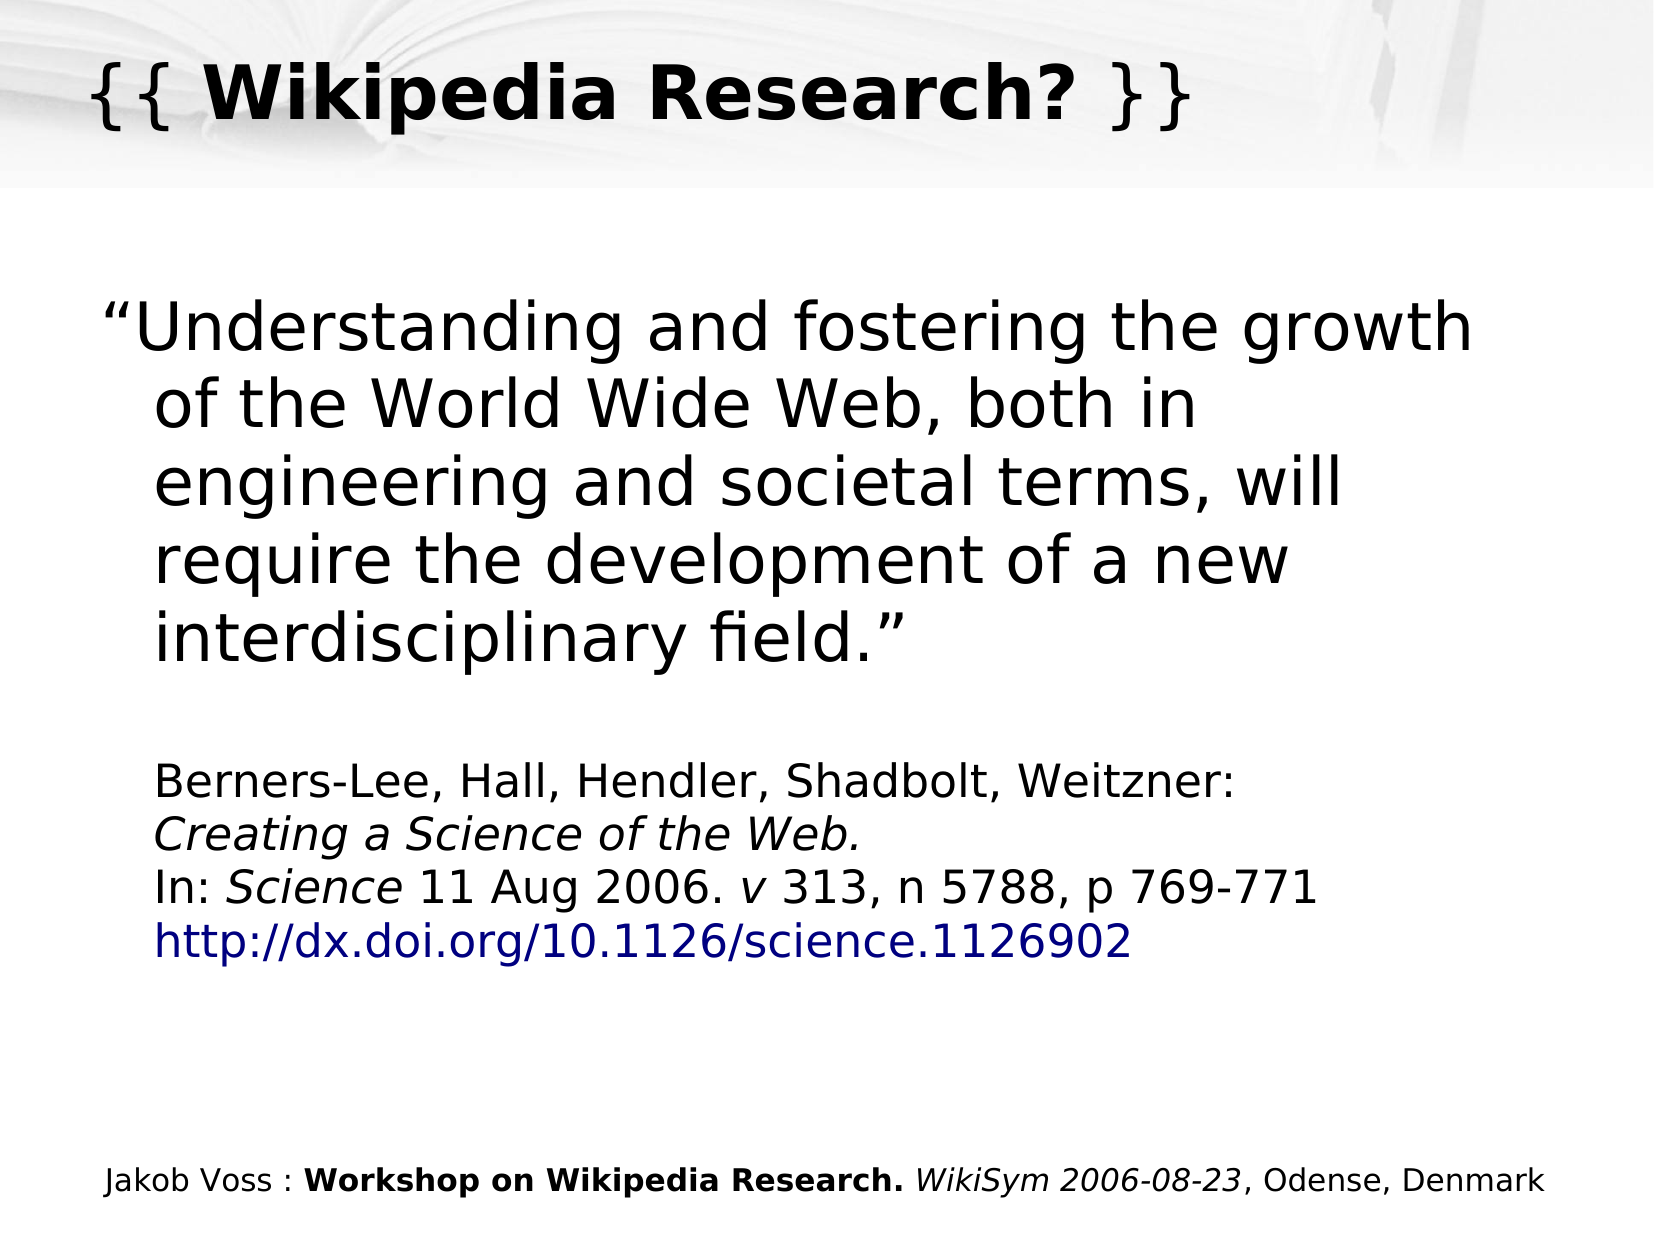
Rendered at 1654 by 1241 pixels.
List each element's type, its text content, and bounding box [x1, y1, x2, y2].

list “Understanding and fostering the growth of the World Wide Web, both in engineering and societal terms, will require the development of a new interdisciplinary field.” Berners-Lee, Hall, Hendler, Shadbolt, Weitzner: Creating a Science of the Web. In: Science 11 Aug 2006. v 313, n 5788, p 769-771 http://dx.doi.org/10.1126/science.1126902 [82, 288, 1571, 1080]
picture [0, 0, 1654, 188]
title {{ Wikipedia Research? }} [82, 37, 1571, 151]
